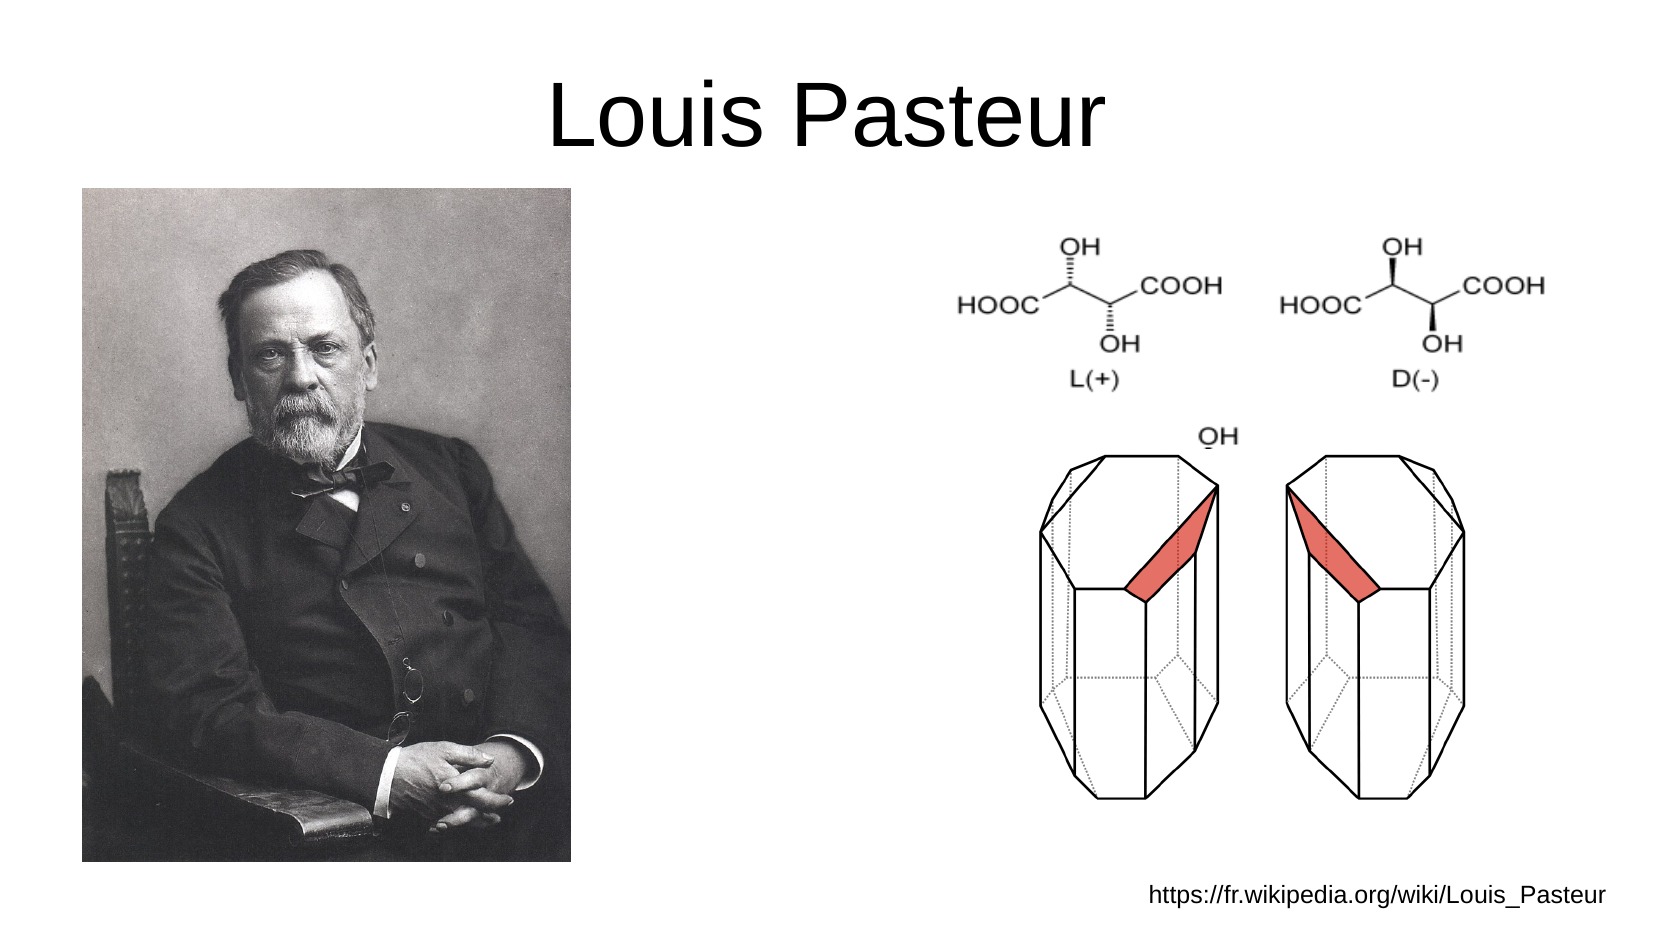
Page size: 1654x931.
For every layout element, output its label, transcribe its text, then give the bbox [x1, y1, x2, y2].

title Louis Pasteur [82, 37, 1571, 193]
picture [956, 236, 1548, 827]
text_box https://fr.wikipedia.org/wiki/Louis_Pasteur [1133, 873, 1654, 931]
picture [82, 188, 571, 862]
